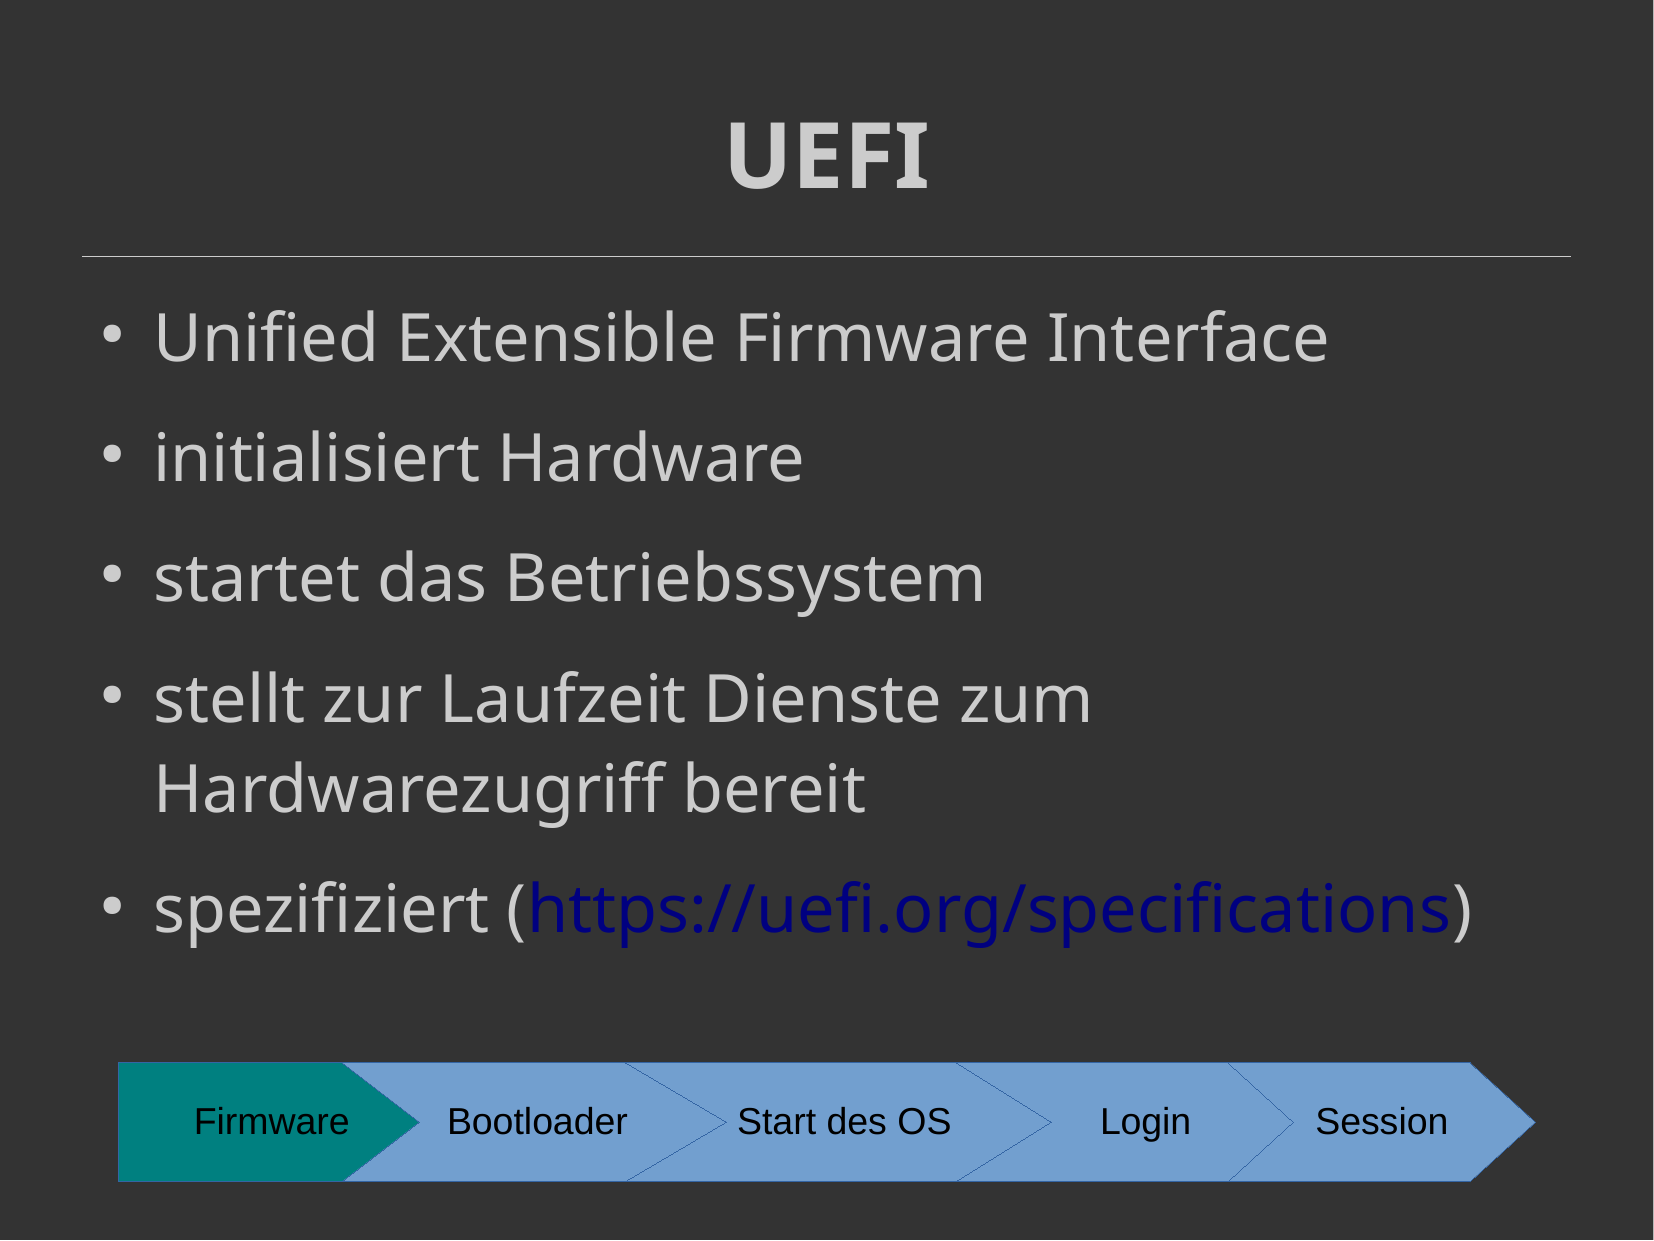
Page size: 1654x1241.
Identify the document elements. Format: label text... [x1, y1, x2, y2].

text_box Session [1228, 1062, 1536, 1182]
text_box Start des OS [625, 1062, 1049, 1182]
text_box Bootloader [342, 1062, 724, 1182]
text_box Login [956, 1062, 1292, 1182]
title UEFI [82, 49, 1571, 257]
list Unified Extensible Firmware Interface initialisiert Hardware startet das Betriebssystem stellt zur Laufzeit Dienste zum Hardwarezugriff bereit spezifiziert (https://uefi.org/specifications) [82, 290, 1571, 1010]
text_box Firmware [118, 1062, 418, 1182]
